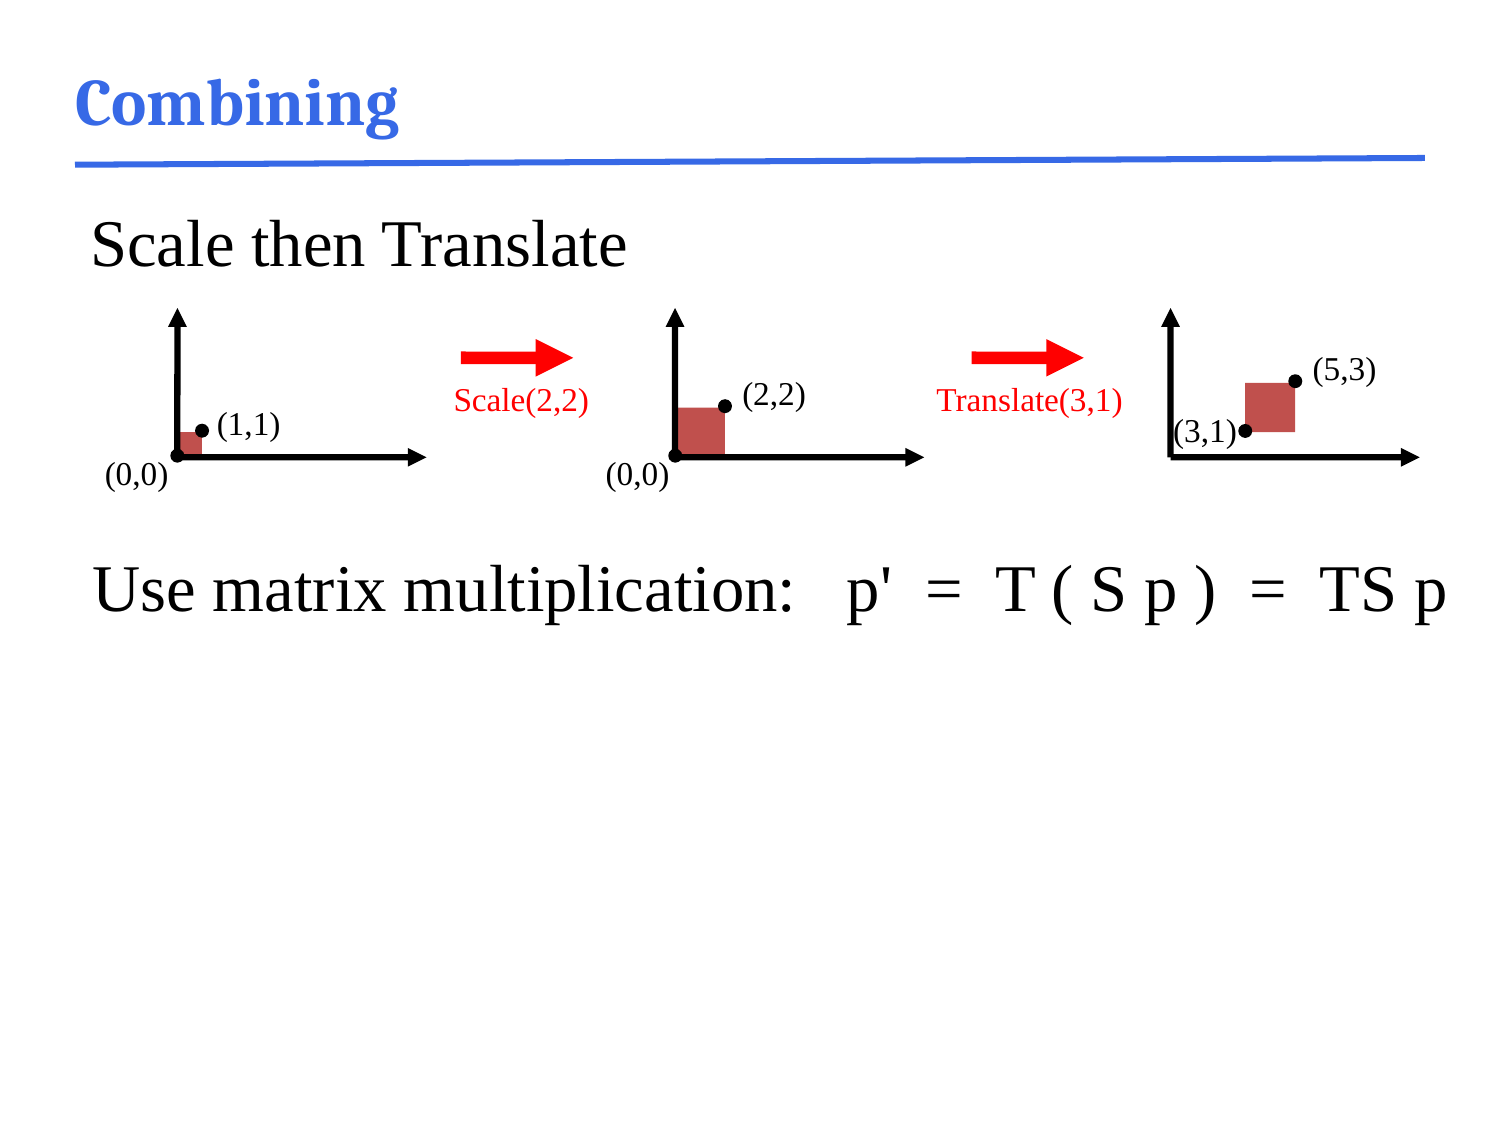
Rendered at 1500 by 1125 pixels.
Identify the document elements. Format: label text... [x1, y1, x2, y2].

text_box [181, 424, 202, 454]
text_box (2,2) [727, 364, 825, 420]
text_box [679, 399, 727, 454]
text_box (3,1) [1174, 402, 1256, 454]
text_box (3,1) [1158, 402, 1167, 457]
text_box (5,3) [1297, 339, 1395, 395]
title Combining [75, 9, 1351, 198]
text_box (0,0) [590, 444, 688, 500]
text_box Translate(3,1) [921, 370, 1156, 426]
text_box Use matrix multiplication: p' = T ( S p ) = TS p [77, 537, 1465, 633]
text_box (1,1) [202, 395, 299, 450]
text_box [1245, 375, 1297, 433]
text_box (0,0) [90, 444, 187, 500]
text_box Scale(2,2) [438, 370, 623, 426]
text_box Scale then Translate [75, 198, 644, 288]
